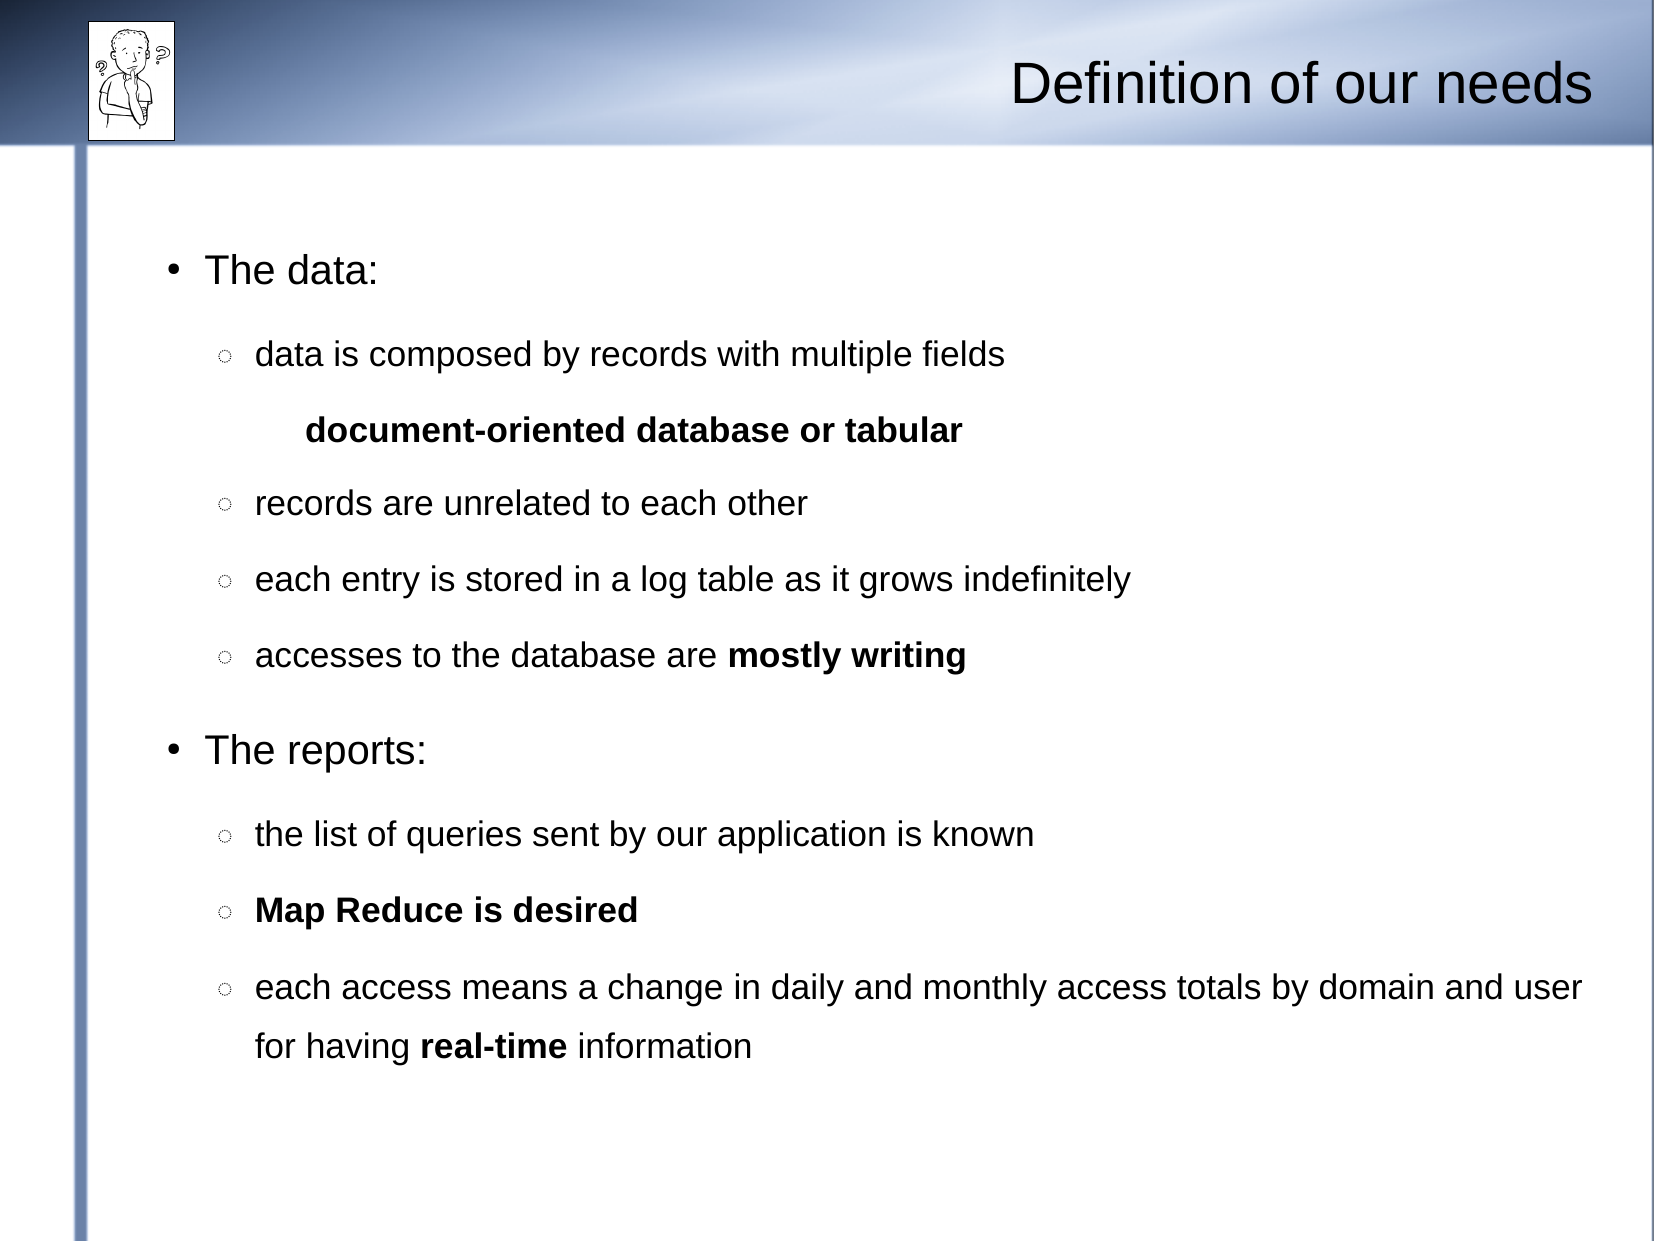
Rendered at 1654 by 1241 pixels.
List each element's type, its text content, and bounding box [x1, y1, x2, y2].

picture [0, 0, 1654, 1241]
list The data: data is composed by records with multiple fields document-oriented database or tabular records are unrelated to each other each entry is stored in a log table as it grows indefinitely accesses to the database are mostly writing The reports: the list of queries sent by our application is known Map Reduce is desired each access means a change in daily and monthly access totals by domain and user for having real-time information [154, 224, 1596, 1075]
title Definition of our needs [175, 49, 1596, 118]
